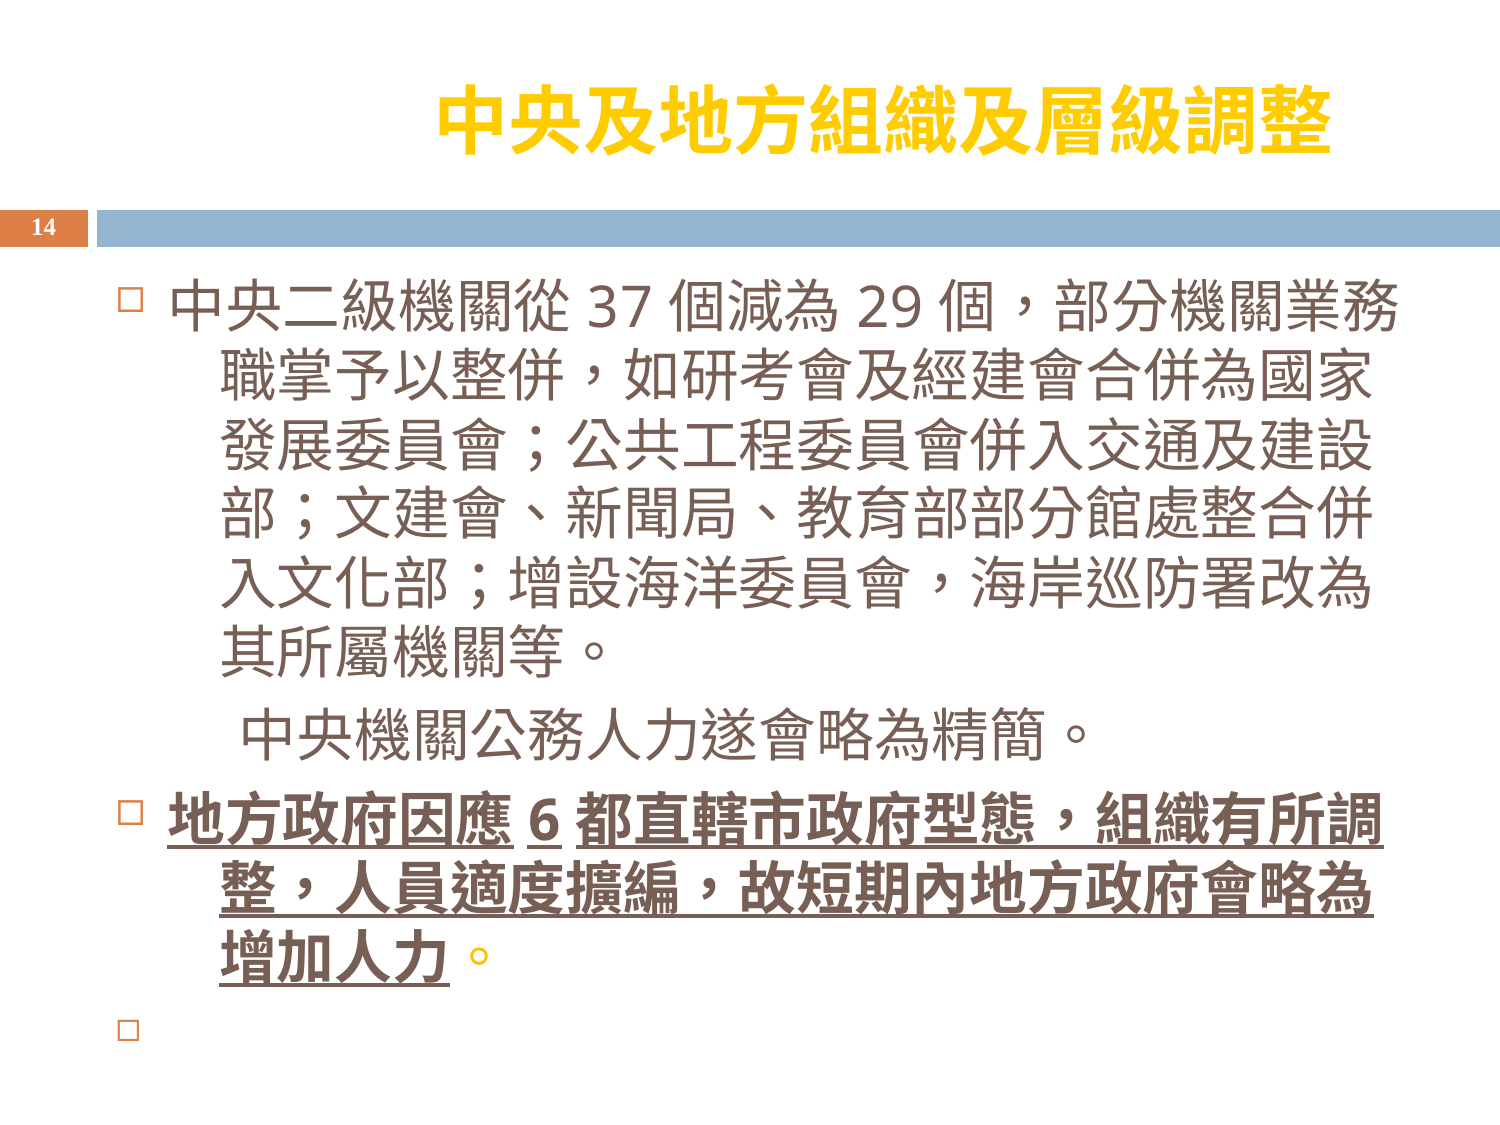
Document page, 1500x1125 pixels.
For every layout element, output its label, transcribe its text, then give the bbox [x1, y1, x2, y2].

text_box 13 [0, 208, 88, 249]
title 中央及地方組織及層級調整 [100, 37, 1438, 201]
list 中央二級機關從37個減為29個，部分機關業務職掌予以整併，如研考會及經建會合併為國家發展委員會；公共工程委員會併入交通及建設部；文建會、新聞局、教育部部分館處整合併入文化部；增設海洋委員會，海岸巡防署改為其所屬機關等。 中央機關公務人力遂會略為精簡。 地方政府因應6都直轄市政府型態，組織有所調整，人員適度擴編，故短期內地方政府會略為增加人力。 [100, 262, 1438, 1000]
